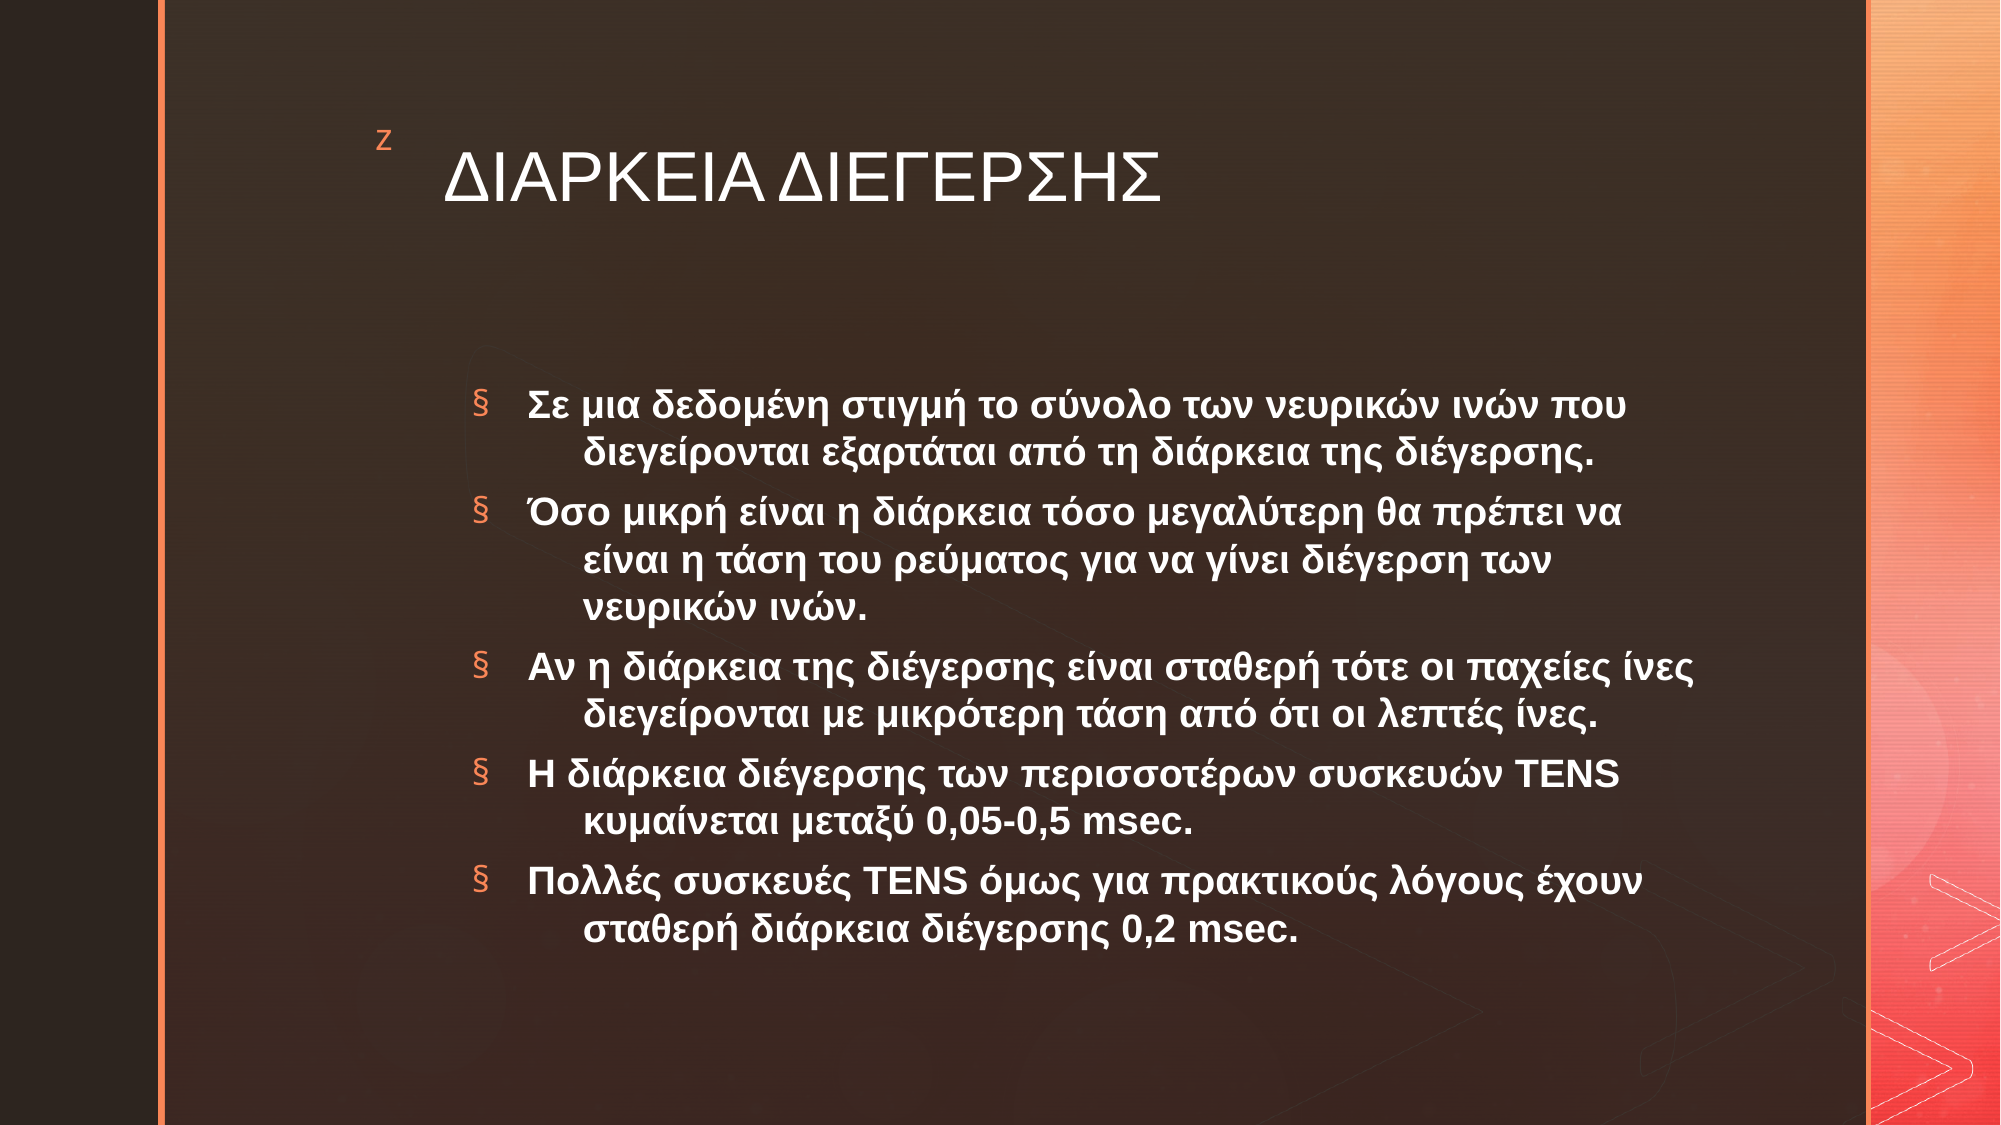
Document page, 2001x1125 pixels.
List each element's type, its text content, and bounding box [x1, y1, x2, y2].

title ΔΙΑΡΚΕΙΑ ΔΙΕΓΕΡΣΗΣ [428, 132, 1734, 310]
list Σε μια δεδομένη στιγμή το σύνολο των νευρικών ινών που διεγείρονται εξαρτάται από τη διάρκεια της διέγερσης. Όσο μικρή είναι η διάρκεια τόσο μεγαλύτερη θα πρέπει να είναι η τάση του ρεύματος για να γίνει διέγερση των νευρικών ινών. Αν η διάρκεια της διέγερσης είναι σταθερή τότε οι παχείες ίνες διεγείρονται με μικρότερη τάση από ότι οι λεπτές ίνες. Η διάρκεια διέγερσης των περισσοτέρων συσκευών TENS κυμαίνεται μεταξύ 0,05-0,5 msec. Πολλές συσκευές TENS όμως για πρακτικούς λόγους έχουν σταθερή διάρκεια διέγερσης 0,2 msec. [454, 336, 1734, 993]
